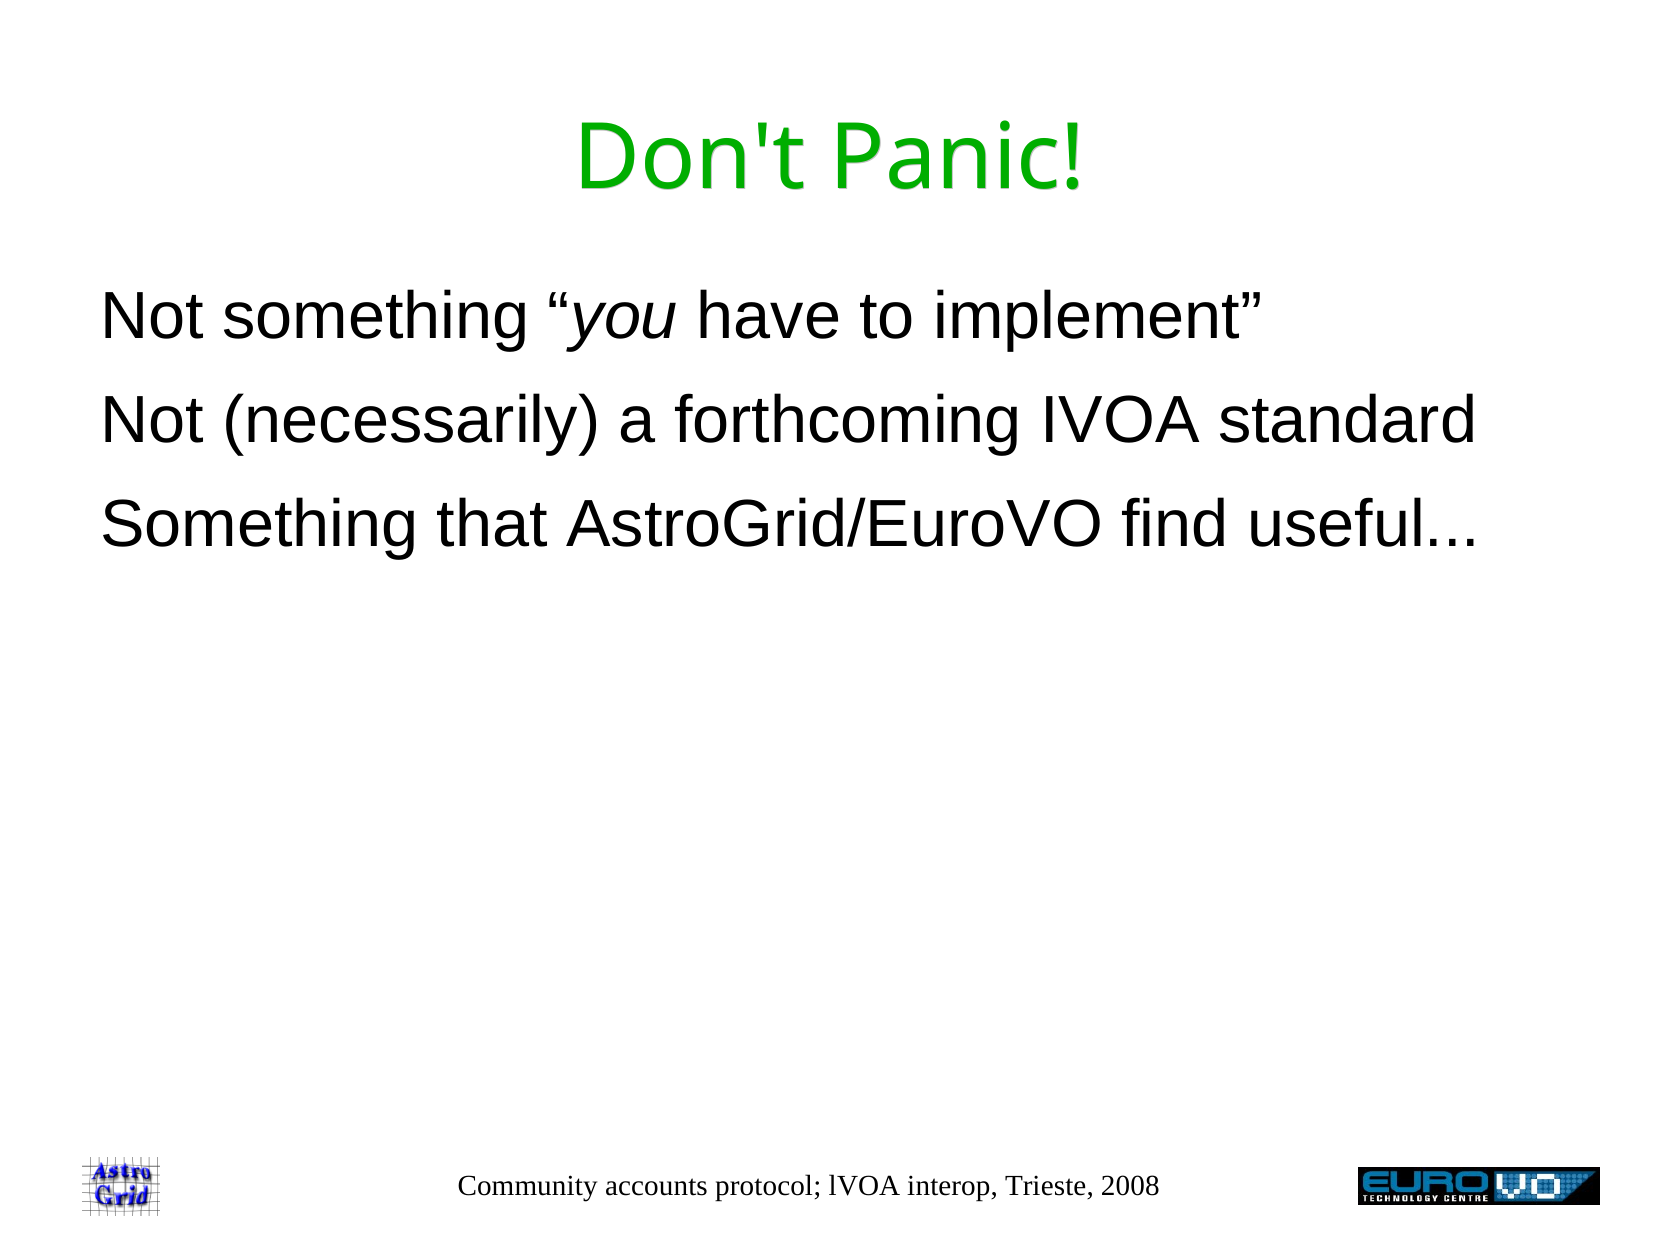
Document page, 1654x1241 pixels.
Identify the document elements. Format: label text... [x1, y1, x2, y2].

title Don't Panic! [88, 49, 1571, 257]
picture [1358, 1167, 1600, 1205]
list Not something “you have to implement” Not (necessarily) a forthcoming IVOA standard Something that AstroGrid/EuroVO find useful... [82, 277, 1571, 1137]
picture [82, 1157, 160, 1216]
